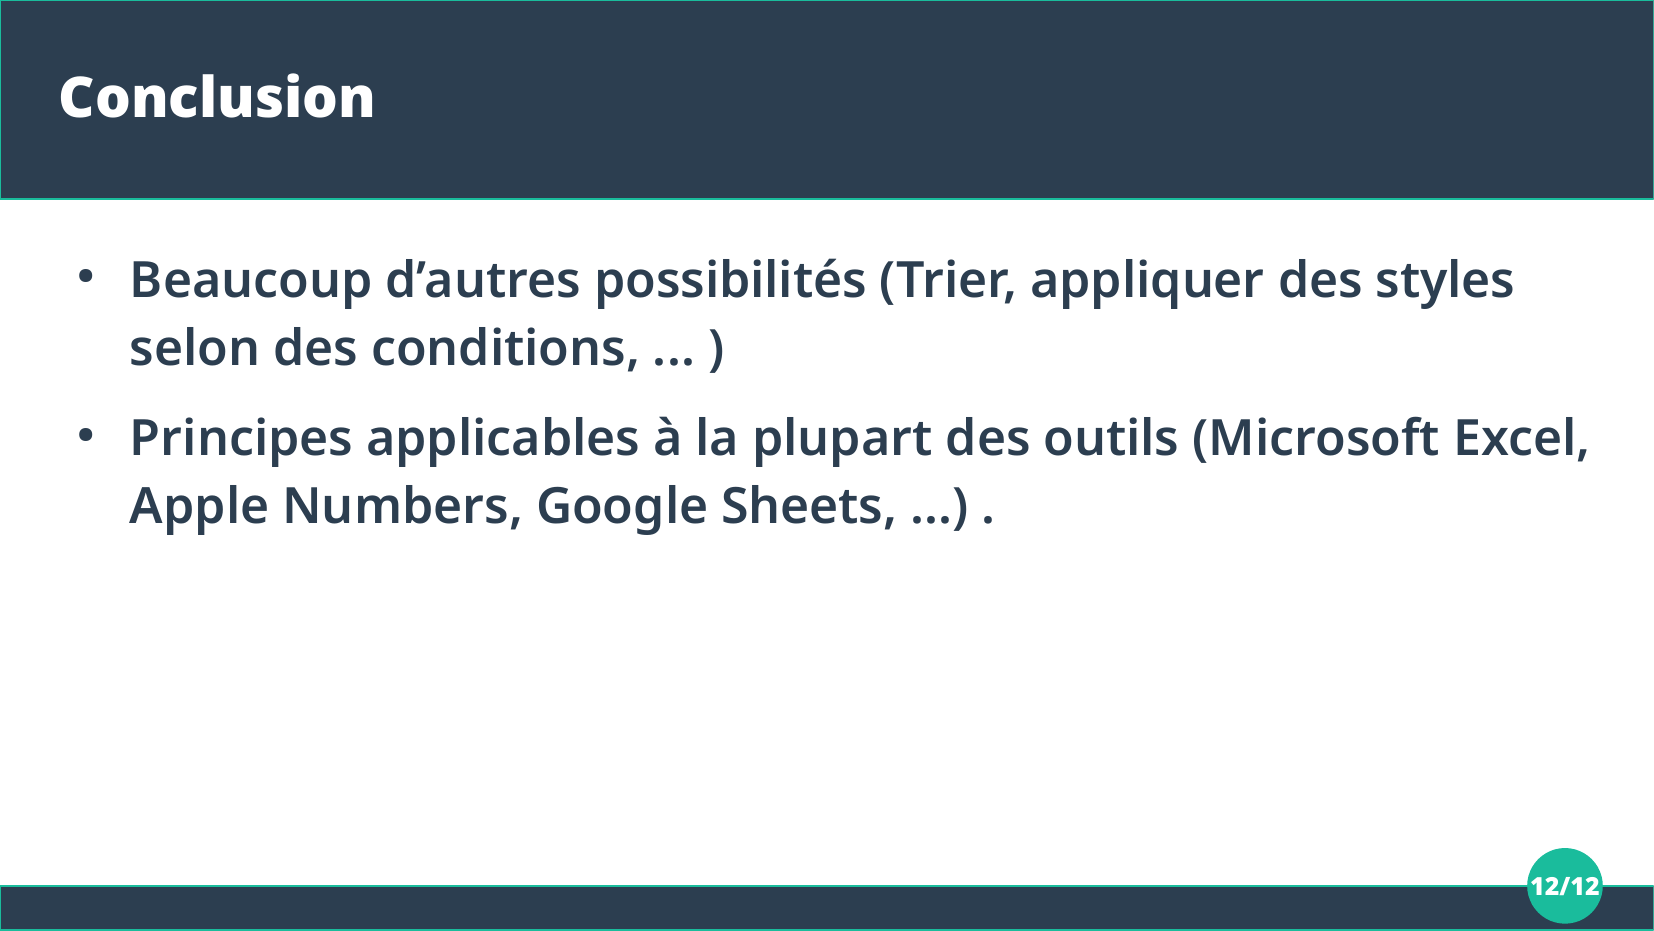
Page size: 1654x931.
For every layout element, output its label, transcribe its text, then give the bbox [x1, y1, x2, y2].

list Beaucoup d’autres possibilités (Trier, appliquer des styles selon des conditions, ... ) Principes applicables à la plupart des outils (Microsoft Excel, Apple Numbers, Google Sheets, ...) . [59, 243, 1595, 864]
title Conclusion [59, 37, 1595, 155]
